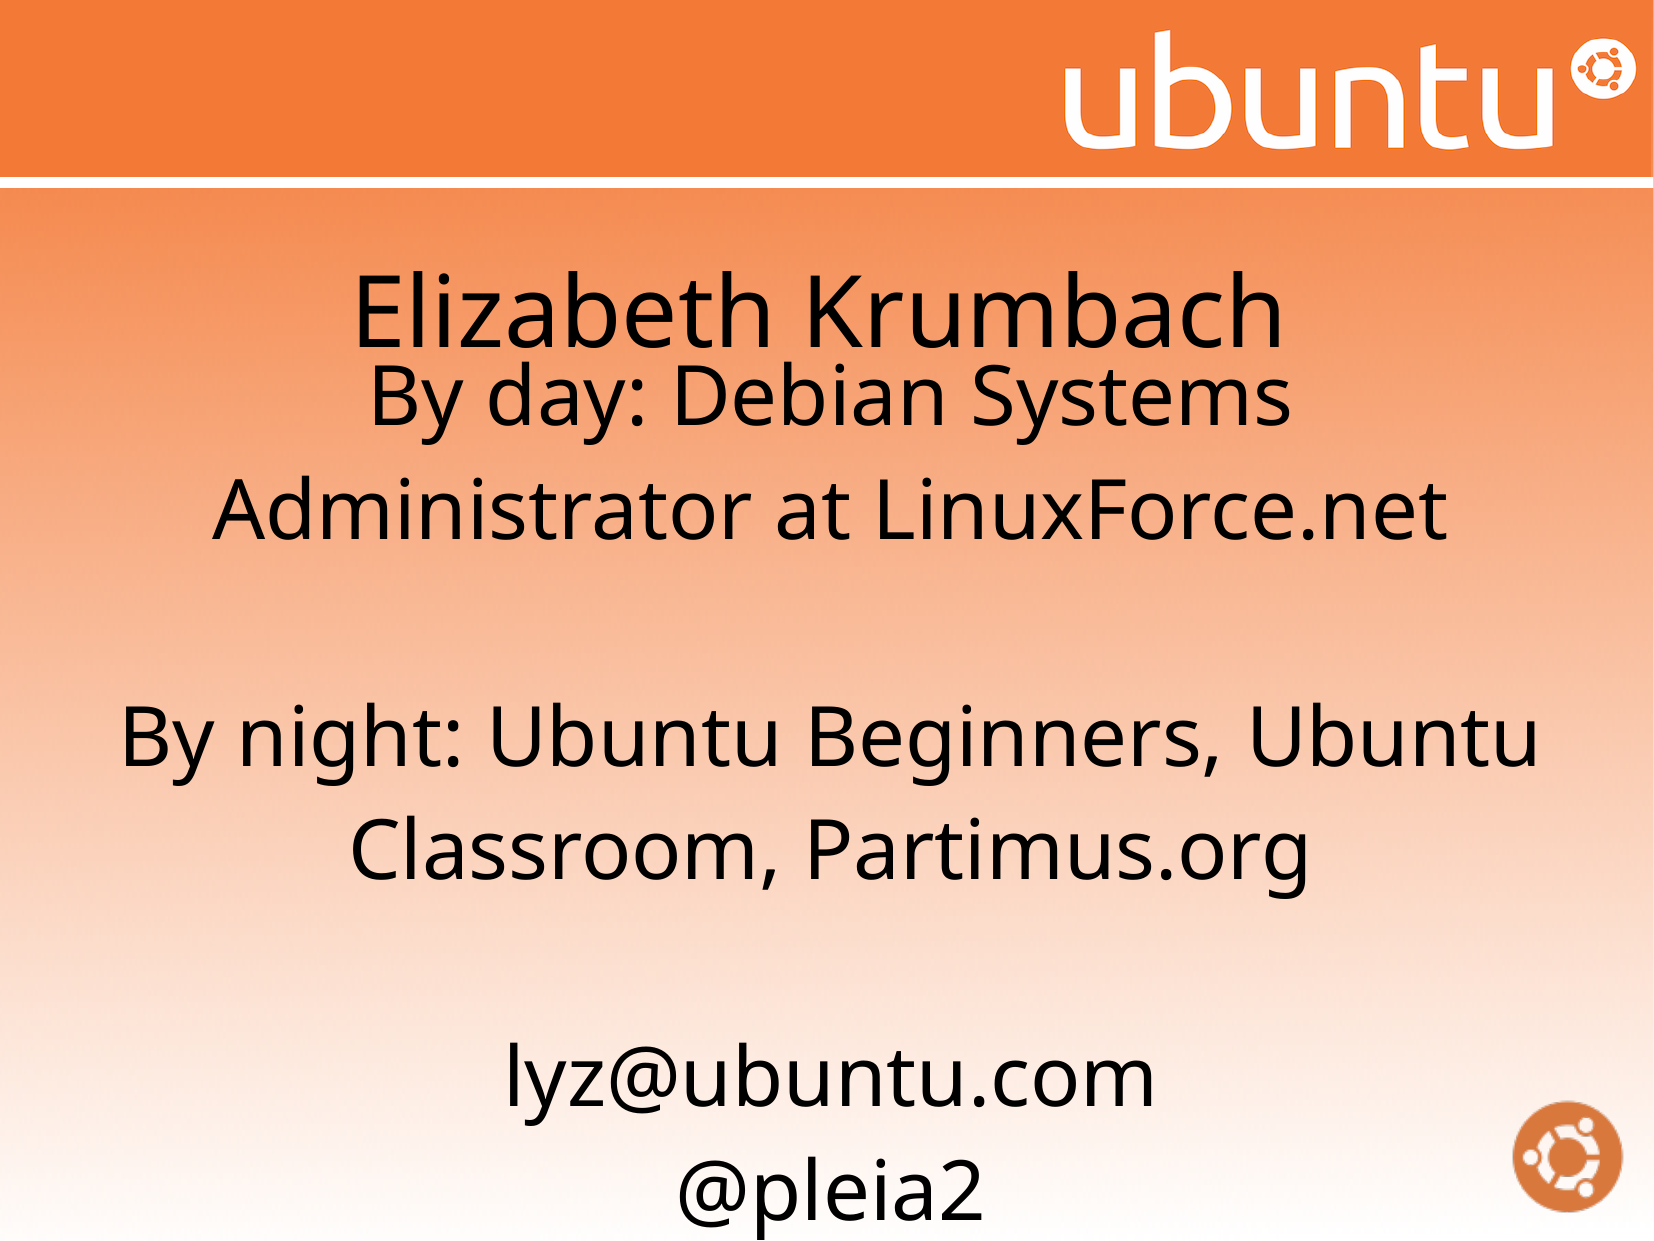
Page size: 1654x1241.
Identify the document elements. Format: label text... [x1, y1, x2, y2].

picture [0, 0, 1654, 1241]
title Elizabeth Krumbach [75, 205, 1564, 413]
subtitle By day: Debian Systems Administrator at LinuxForce.net By night: Ubuntu Beginners, Ubuntu Classroom, Partimus.org lyz@ubuntu.com @pleia2 [86, 381, 1576, 1201]
